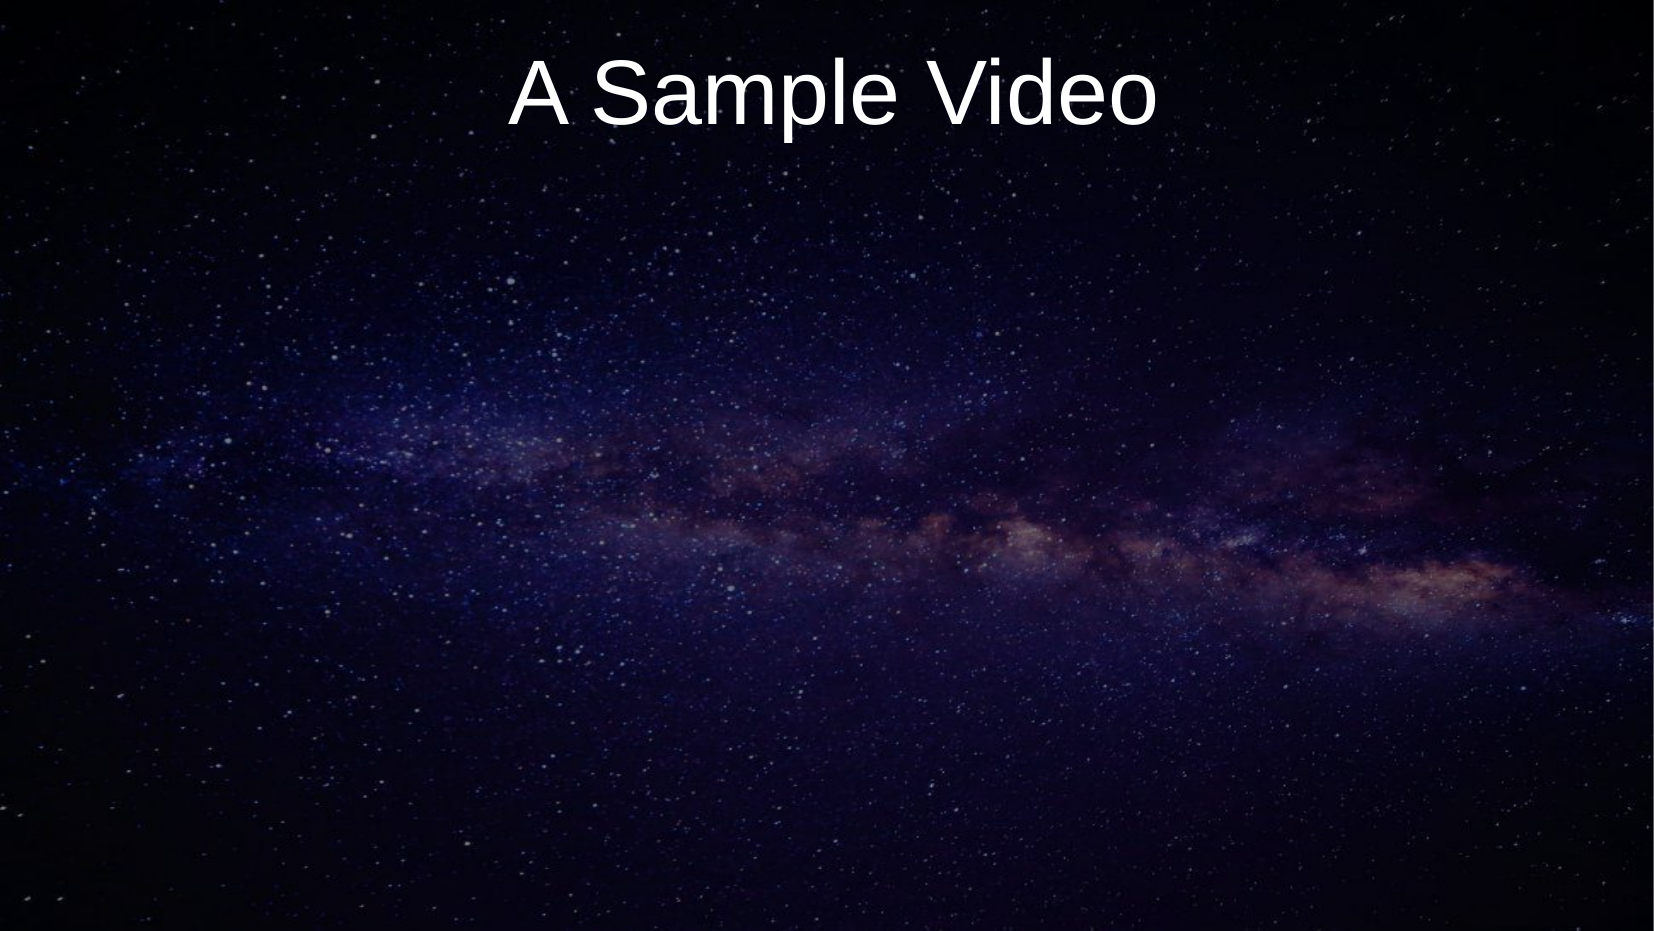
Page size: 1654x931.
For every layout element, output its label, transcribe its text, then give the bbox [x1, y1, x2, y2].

picture [0, 0, 1654, 931]
title A Sample Video [90, 31, 1579, 154]
text_box [611, 147, 1043, 916]
